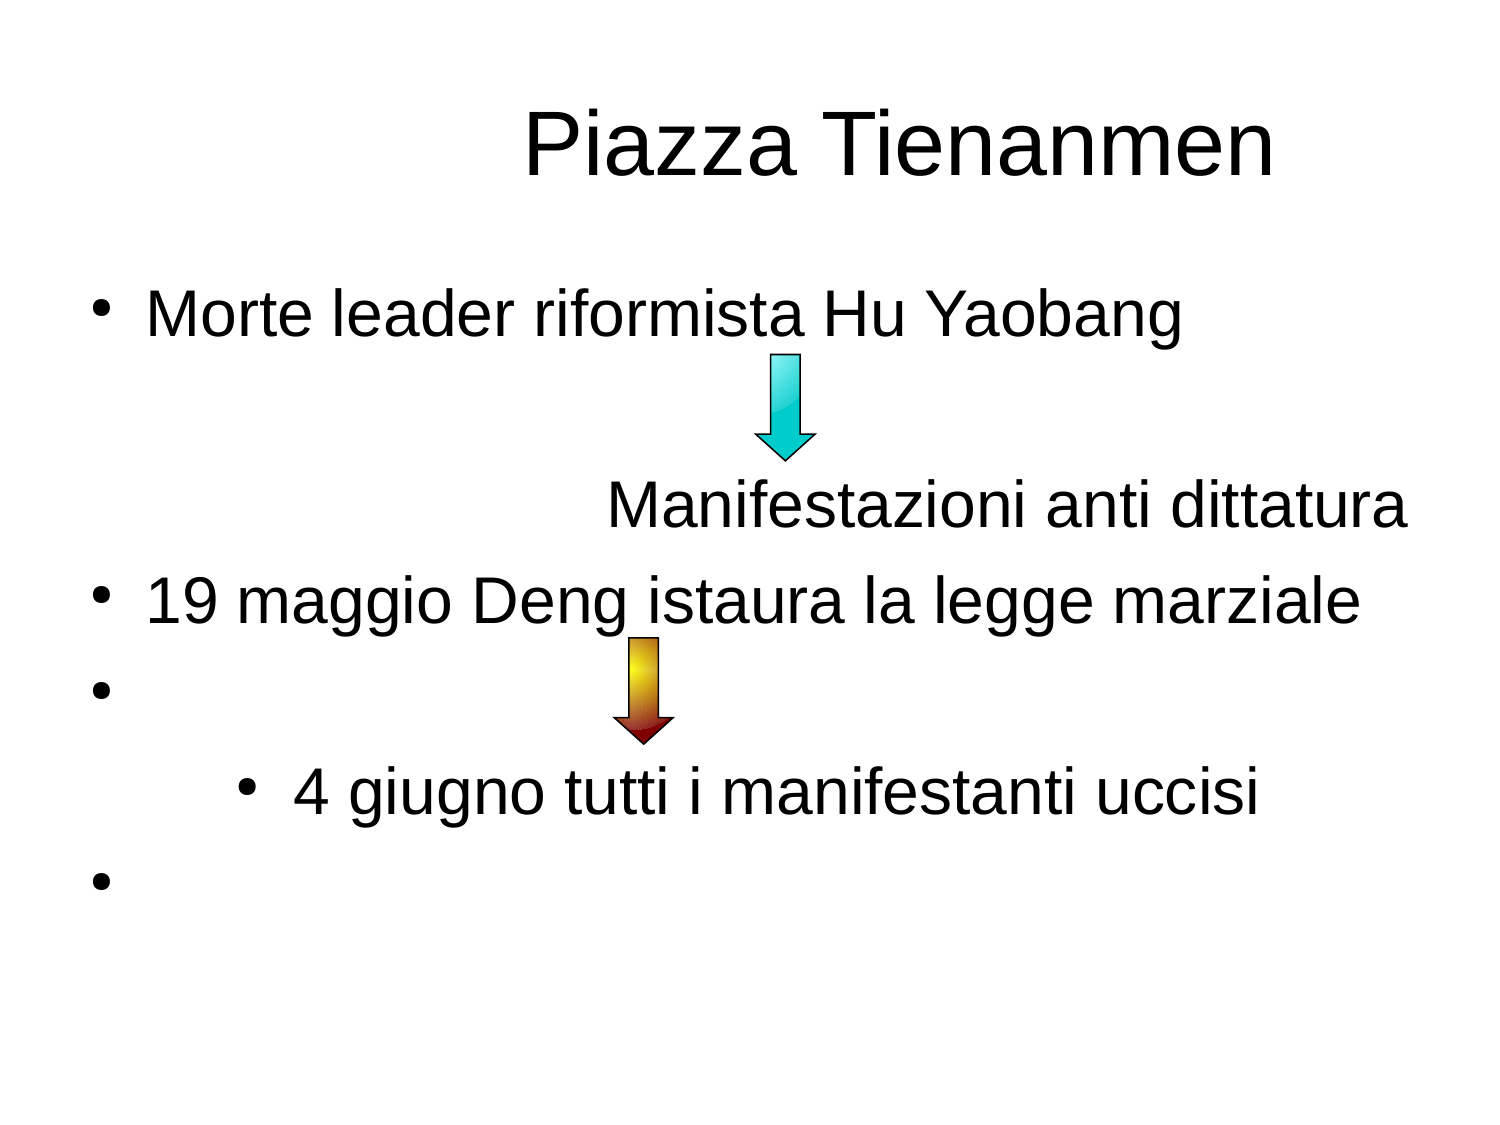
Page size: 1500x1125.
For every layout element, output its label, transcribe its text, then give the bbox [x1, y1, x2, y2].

title Piazza Tienanmen [75, 45, 1425, 233]
text_box [755, 354, 815, 461]
text_box [614, 637, 674, 745]
list Morte leader riformista Hu Yaobang Manifestazioni anti dittatura 19 maggio Deng istaura la legge marziale 4 giugno tutti i manifestanti uccisi [75, 262, 1425, 1035]
